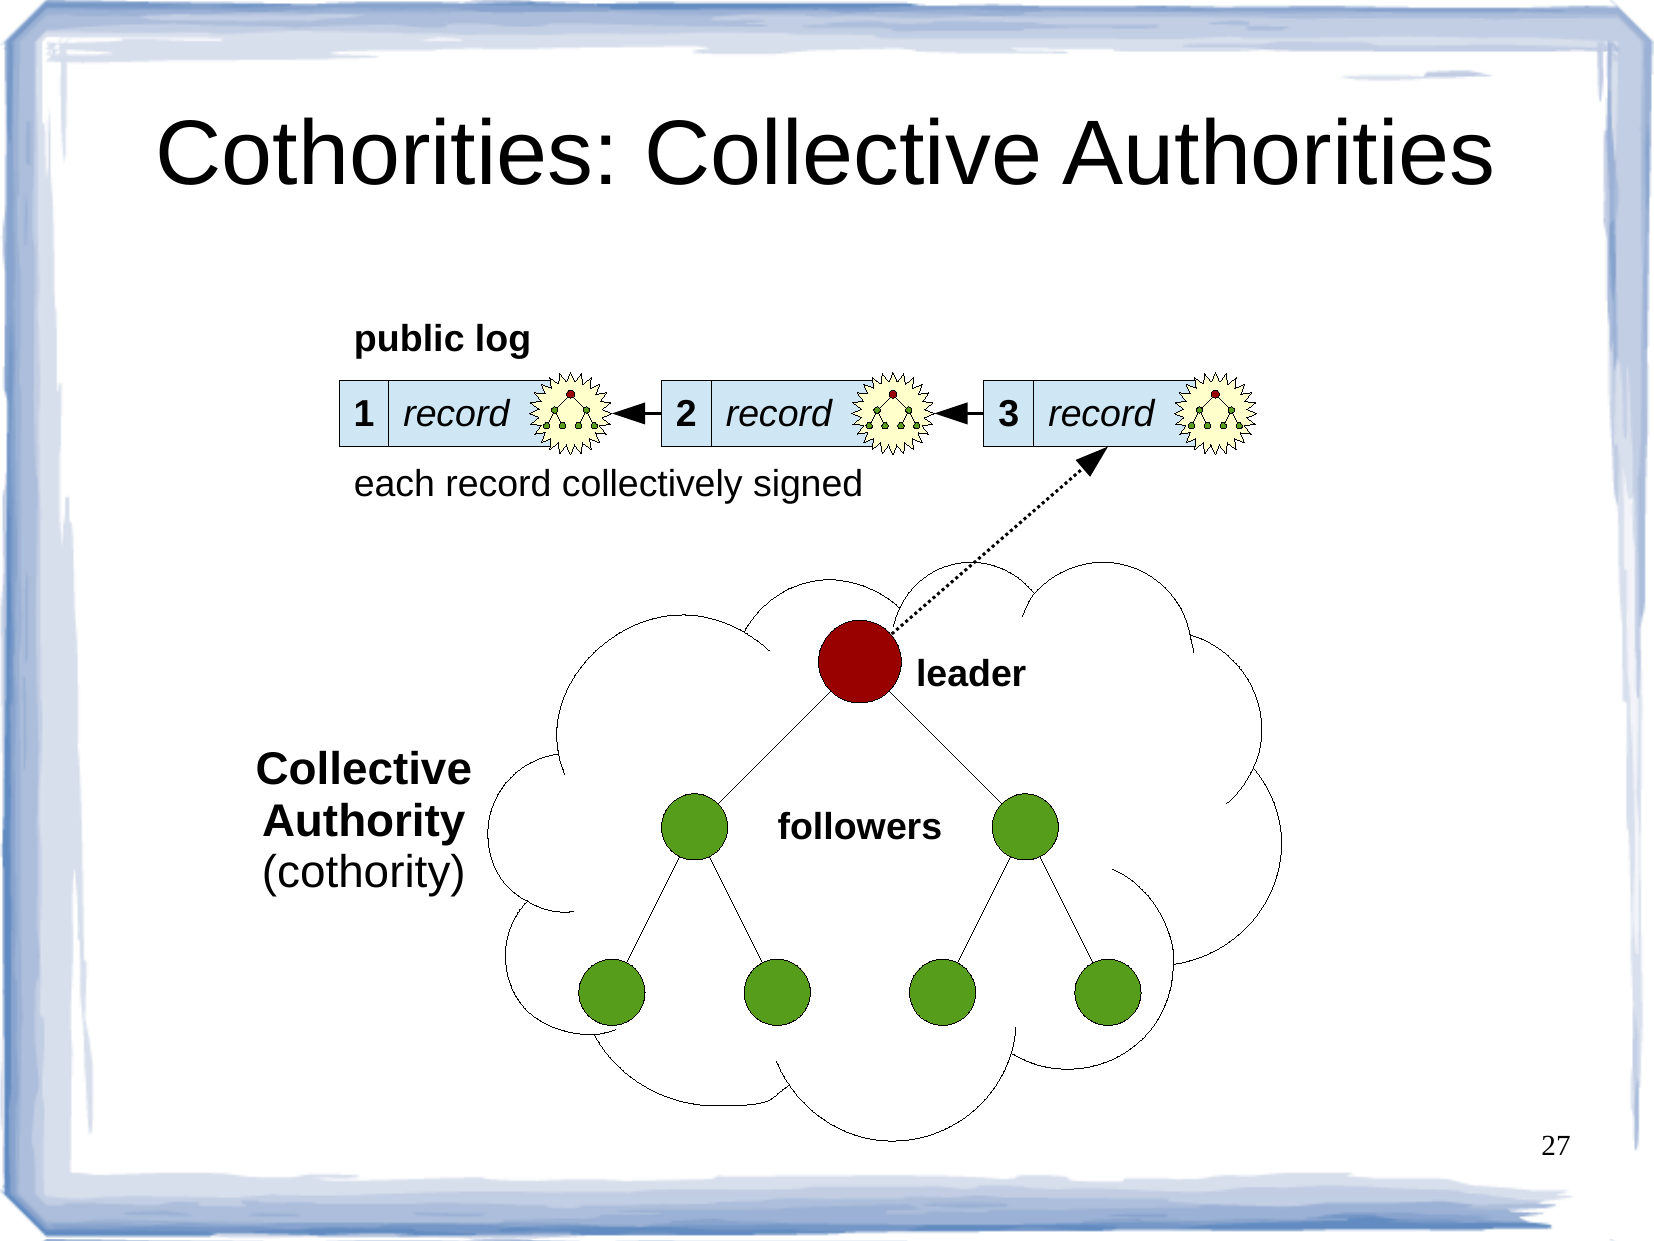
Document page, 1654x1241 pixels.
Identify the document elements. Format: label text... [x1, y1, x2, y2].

text_box [1074, 959, 1142, 1026]
text_box [1174, 372, 1257, 455]
text_box [909, 959, 976, 1026]
text_box 2 [661, 380, 712, 447]
text_box each record collectively signed [339, 454, 1034, 517]
text_box [661, 793, 728, 860]
text_box leader [901, 645, 1067, 708]
title Cothorities: Collective Authorities [82, 49, 1571, 257]
text_box record [1034, 380, 1195, 447]
text_box Collective Authority (cothority) [215, 735, 513, 921]
text_box record [389, 380, 551, 447]
text_box [529, 372, 612, 454]
picture [0, 0, 1654, 1241]
text_box 1 [339, 380, 389, 447]
text_box 3 [983, 380, 1034, 447]
text_box record [712, 380, 873, 447]
text_box followers [735, 797, 984, 860]
text_box [578, 959, 646, 1026]
text_box [851, 372, 935, 454]
text_box [992, 793, 1059, 860]
text_box [744, 959, 811, 1026]
text_box [818, 620, 901, 703]
text_box public log [339, 310, 1034, 373]
